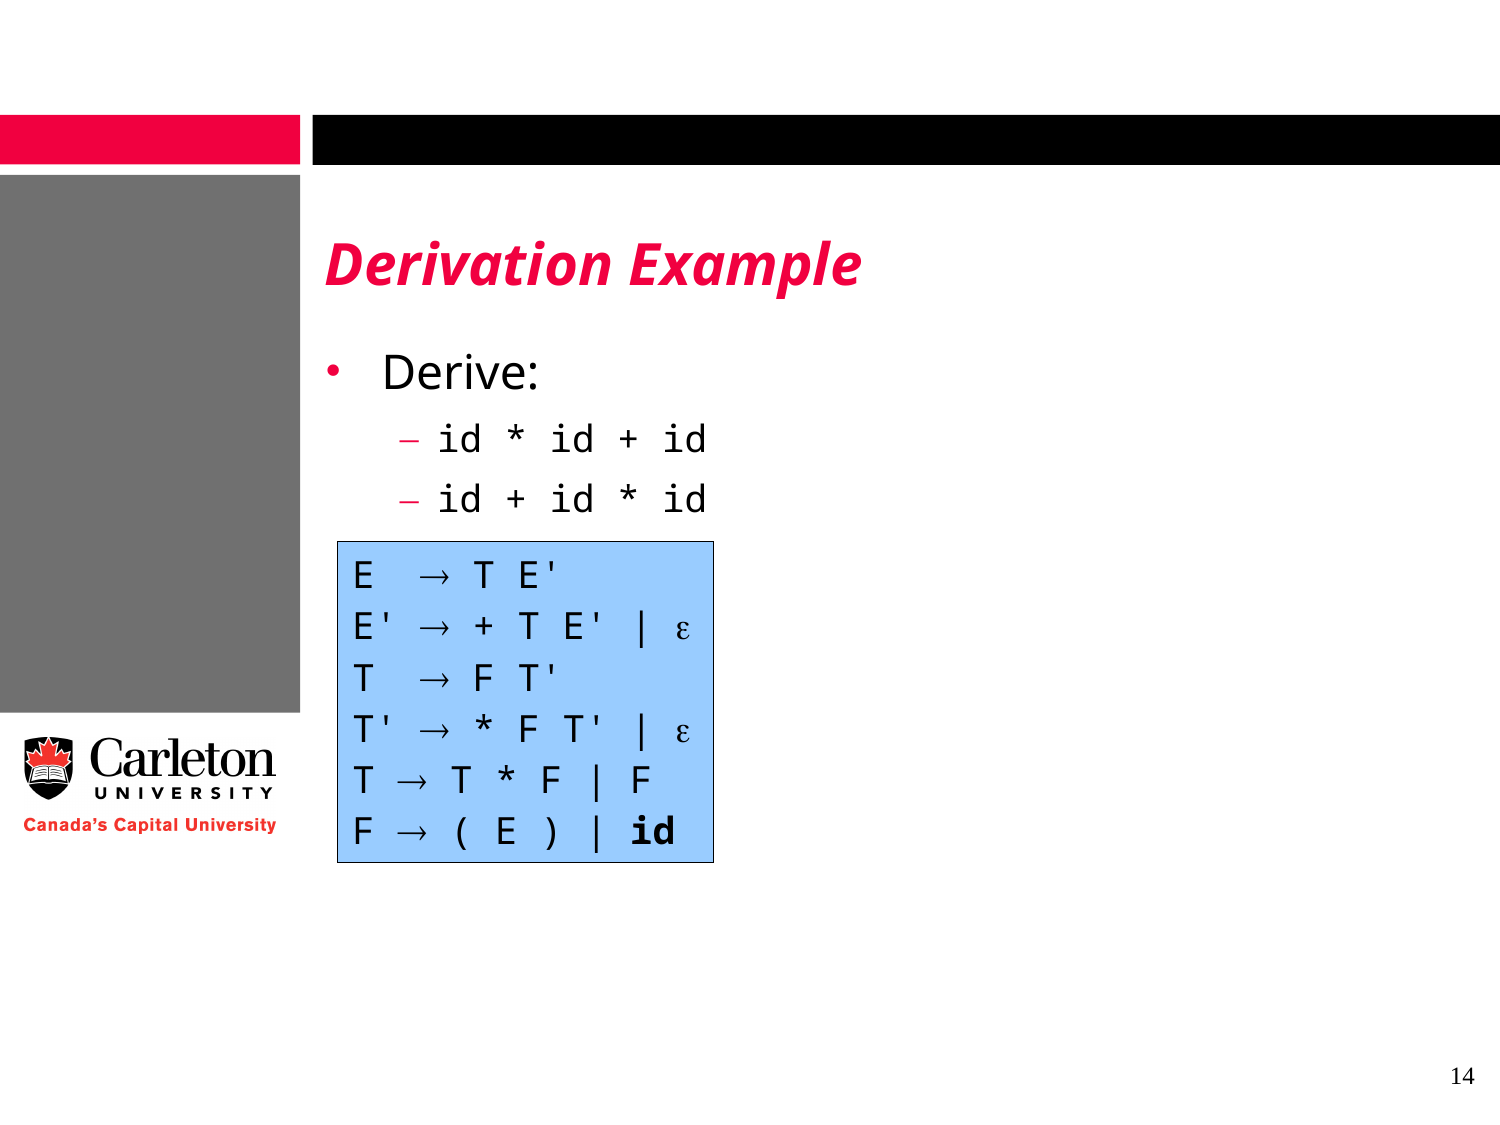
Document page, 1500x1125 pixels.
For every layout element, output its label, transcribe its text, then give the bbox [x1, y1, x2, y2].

title Derivation Example [324, 187, 1450, 324]
list Derive: id * id + id id + id * id [324, 324, 1450, 1068]
picture [24, 737, 276, 834]
text_box E  T E' E'  + T E' | e T  F T' T'  * F T' | e T  T * F | F F  ( E ) | id [337, 553, 714, 863]
